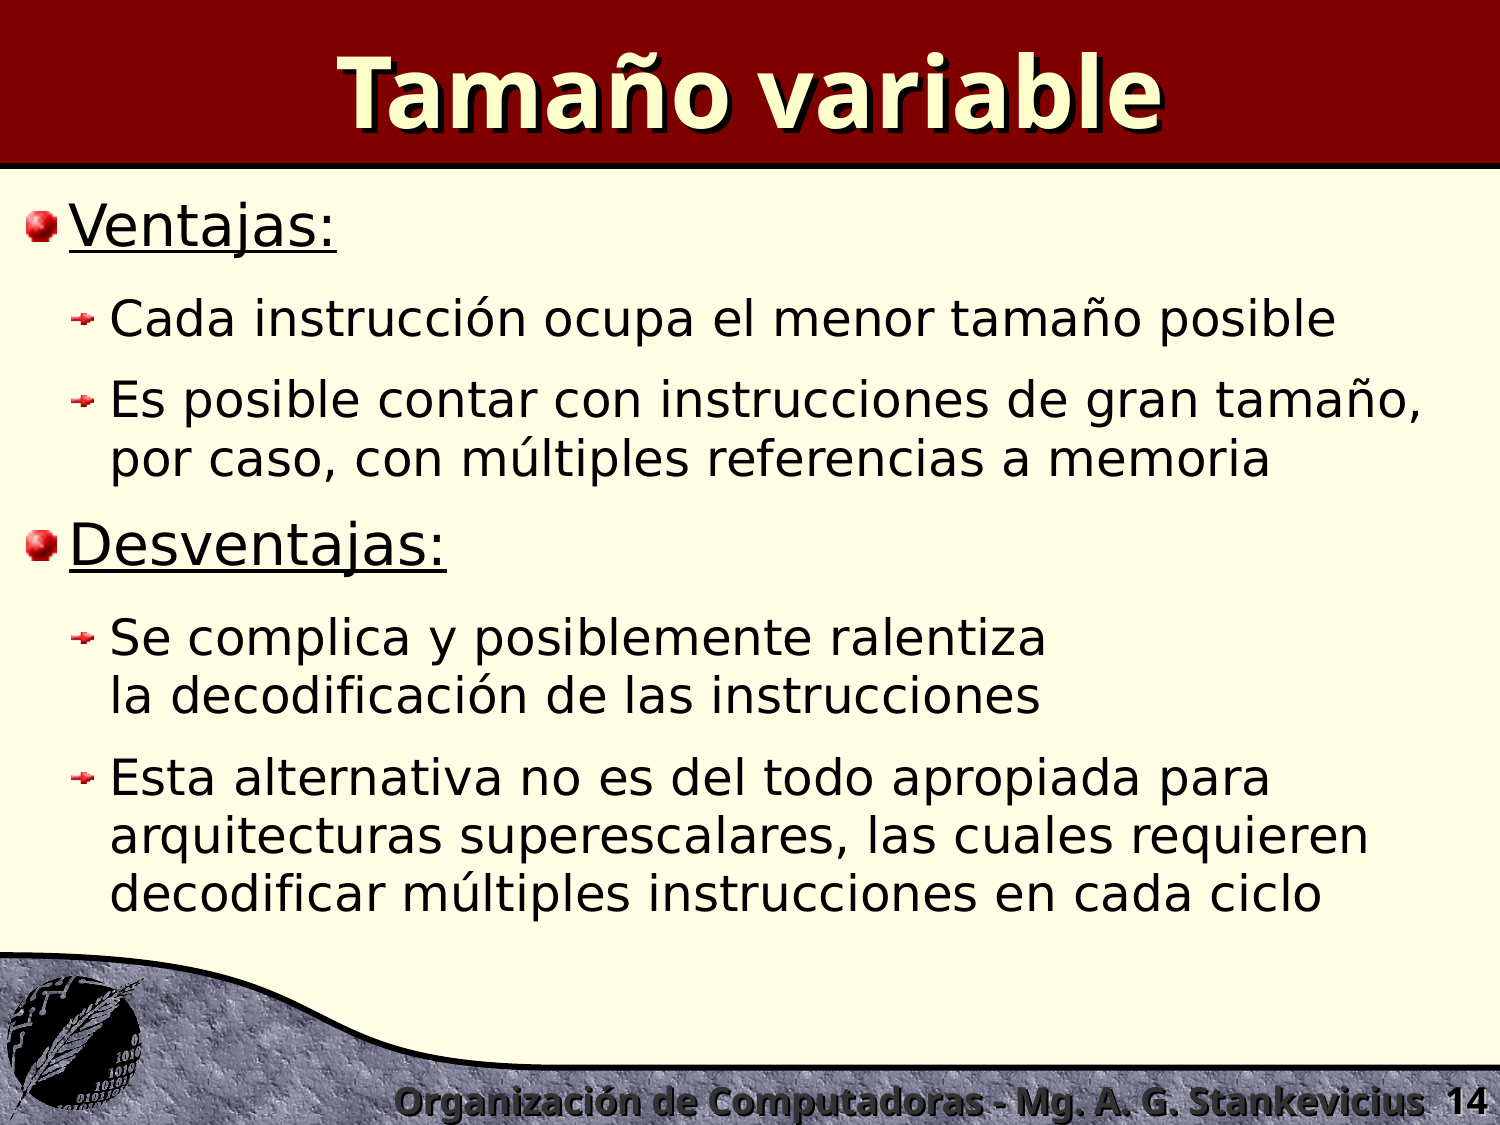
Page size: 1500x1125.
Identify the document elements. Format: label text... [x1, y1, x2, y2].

picture [0, 959, 1500, 1125]
picture [1058, 1100, 1065, 1110]
picture [802, 1100, 806, 1110]
title Tamaño variable [15, 5, 1485, 160]
picture [448, 1100, 455, 1110]
list Ventajas: Cada instrucción ocupa el menor tamaño posible Es posible contar con instrucciones de gran tamaño, por caso, con múltiples referencias a memoria Desventajas: Se complica y posiblemente ralentiza la decodificación de las instrucciones Esta alternativa no es del todo apropiada para arquitecturas superescalares, las cuales requieren decodificar múltiples instrucciones en cada ciclo [11, 192, 1486, 935]
